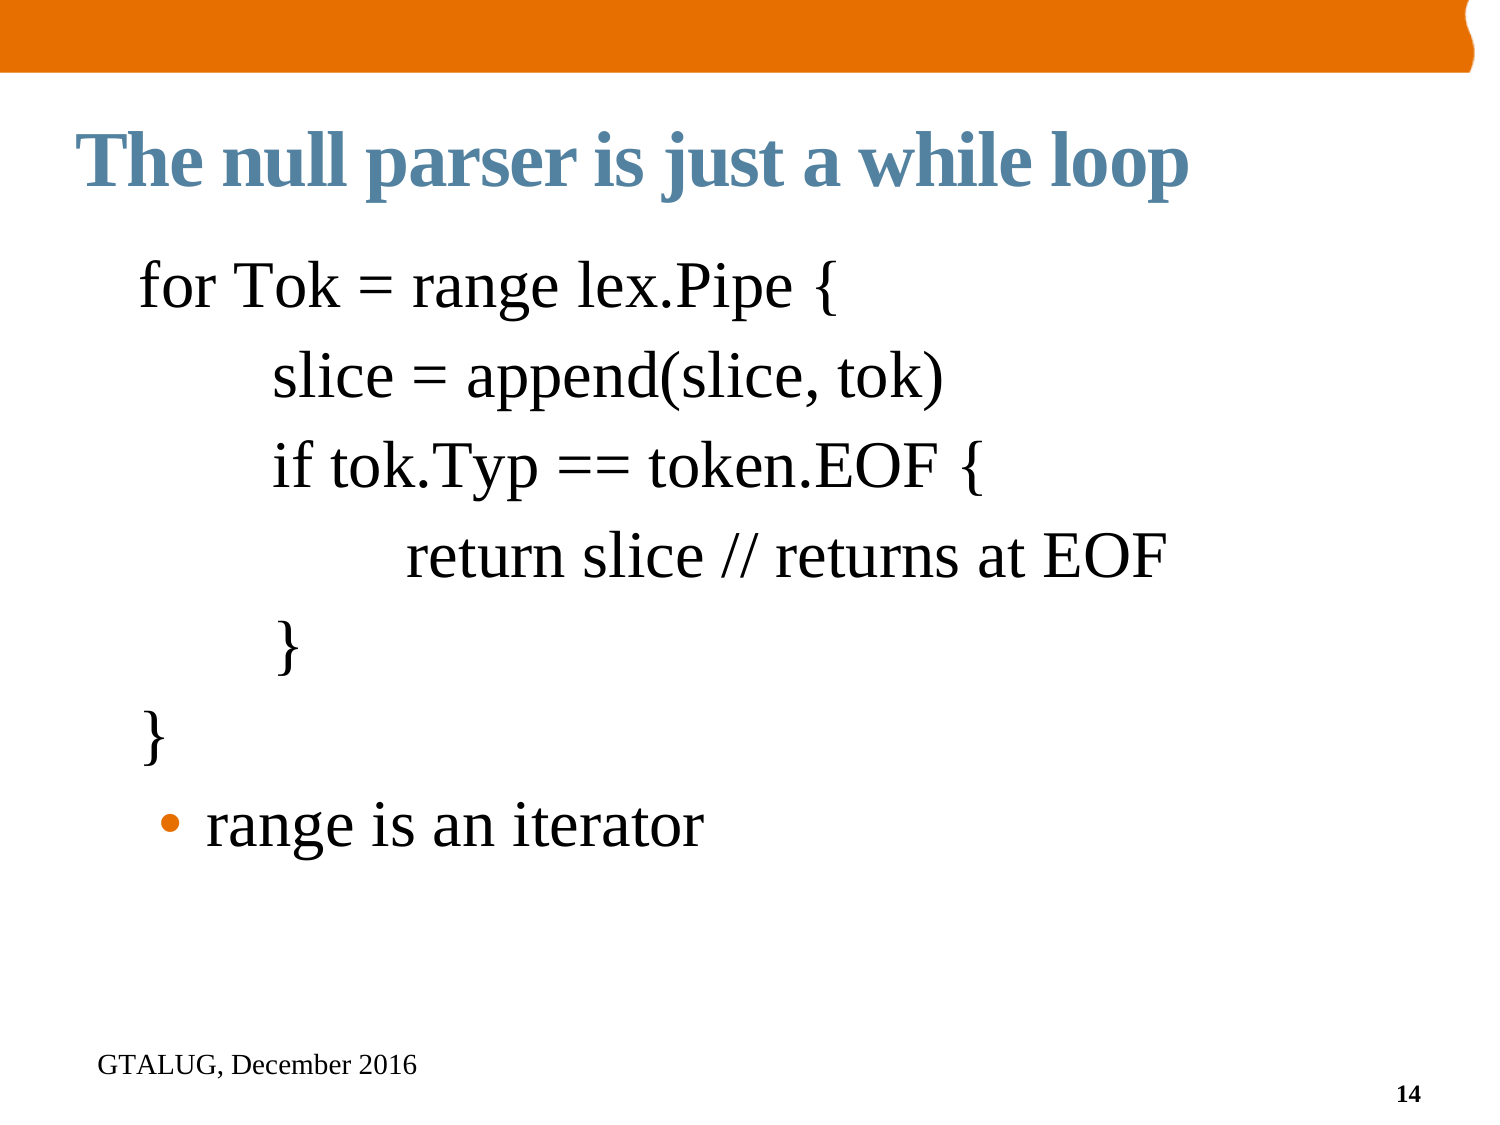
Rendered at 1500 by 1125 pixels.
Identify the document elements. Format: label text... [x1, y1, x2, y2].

list for Tok = range lex.Pipe { slice = append(slice, tok) if tok.Typ == token.EOF { return slice // returns at EOF } } range is an iterator [64, 257, 1402, 1017]
picture [0, 0, 1500, 75]
title The null parser is just a while loop [75, 122, 1438, 228]
